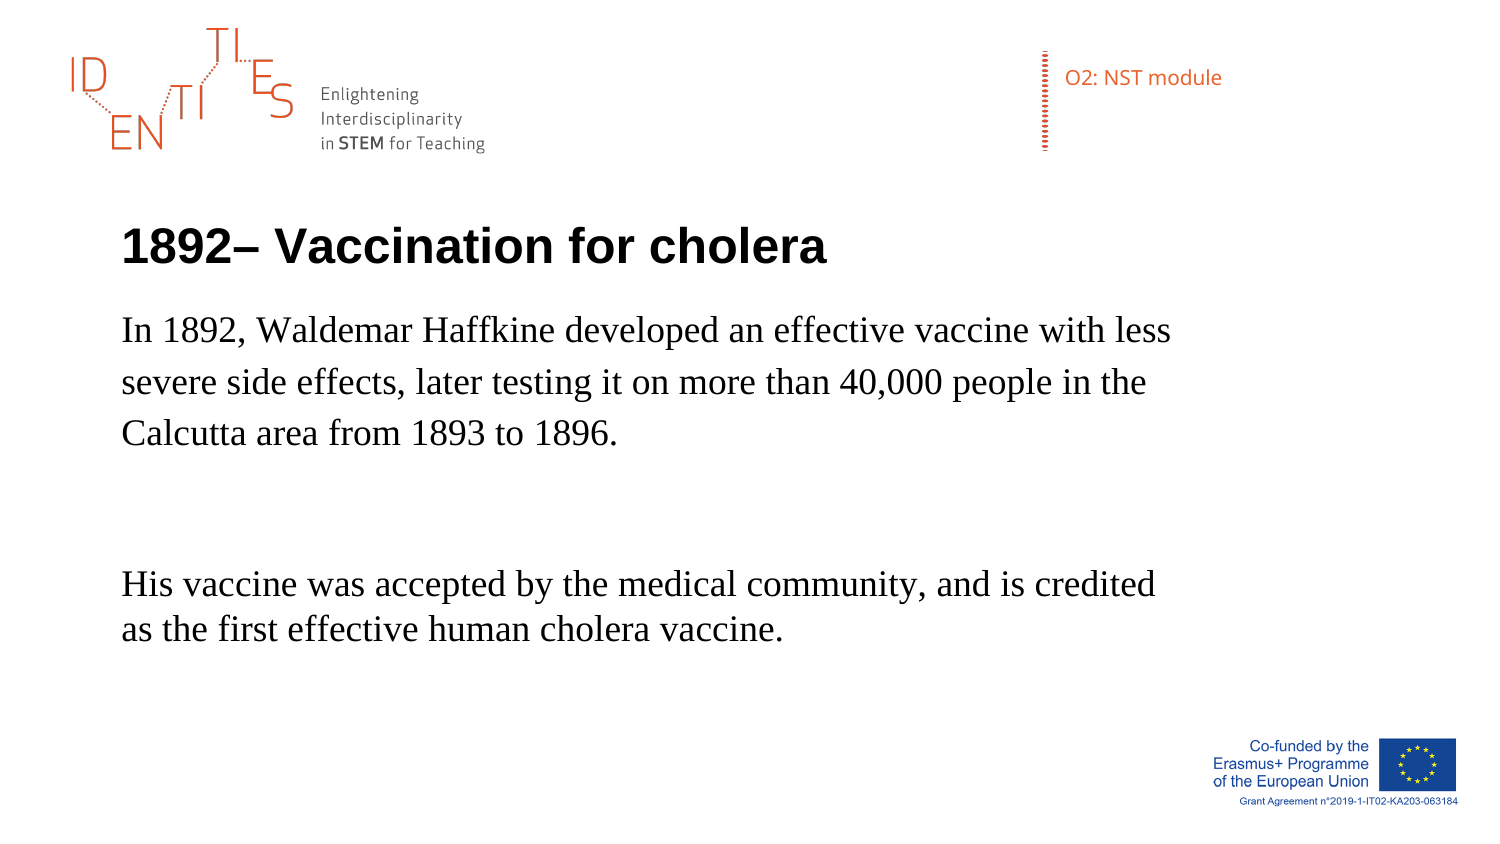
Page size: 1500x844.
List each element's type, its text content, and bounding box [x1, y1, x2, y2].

picture [1042, 51, 1051, 151]
picture [71, 24, 485, 157]
text_box 1892– Vaccination for cholera In 1892, Waldemar Haffkine developed an effective vaccine with less severe side effects, later testing it on more than 40,000 people in the Calcutta area from 1893 to 1896. [106, 189, 1261, 510]
text_box O2: NST module [1051, 57, 1472, 139]
picture [1208, 735, 1459, 810]
text_box His vaccine was accepted by the medical community, and is credited as the first effective human cholera vaccine. [106, 551, 1196, 694]
